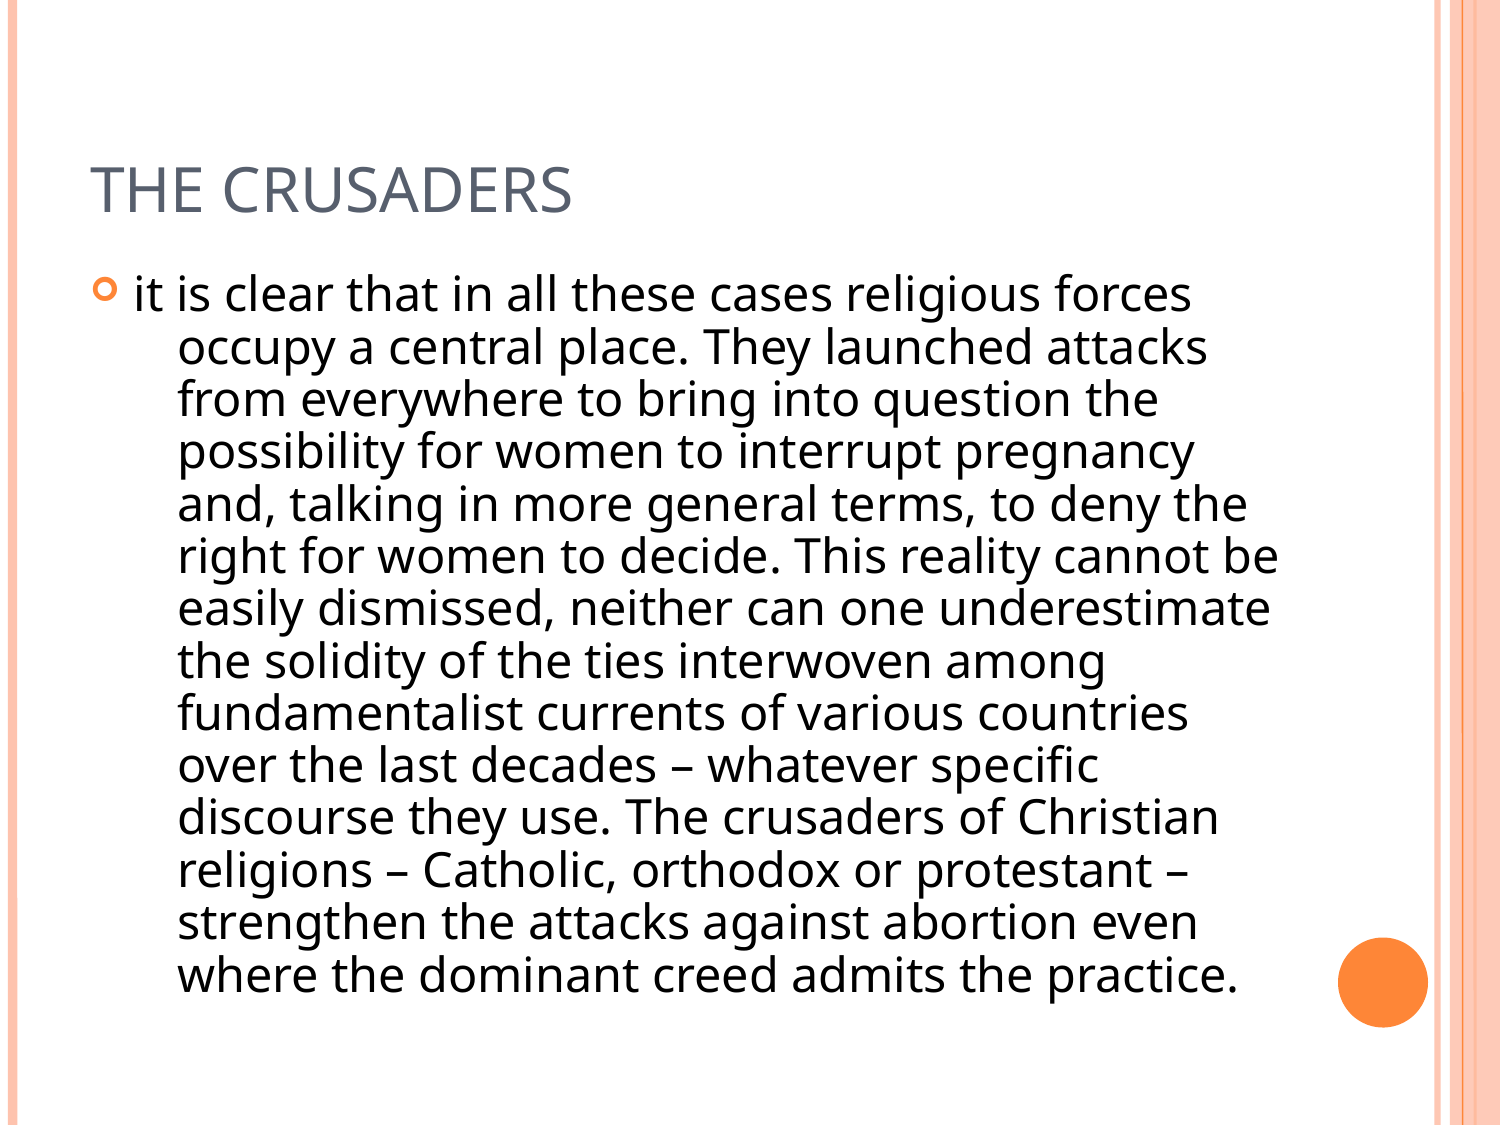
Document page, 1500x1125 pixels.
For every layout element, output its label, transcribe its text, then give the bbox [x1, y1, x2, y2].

list it is clear that in all these cases religious forces occupy a central place. They launched attacks from everywhere to bring into question the possibility for women to interrupt pregnancy and, talking in more general terms, to deny the right for women to decide. This reality cannot be easily dismissed, neither can one underestimate the solidity of the ties interwoven among fundamentalist currents of various countries over the last decades – whatever specific discourse they use. The crusaders of Christian religions – Catholic, orthodox or protestant – strengthen the attacks against abortion even where the dominant creed admits the practice. [75, 262, 1300, 1062]
title The crusaders [75, 45, 1300, 233]
